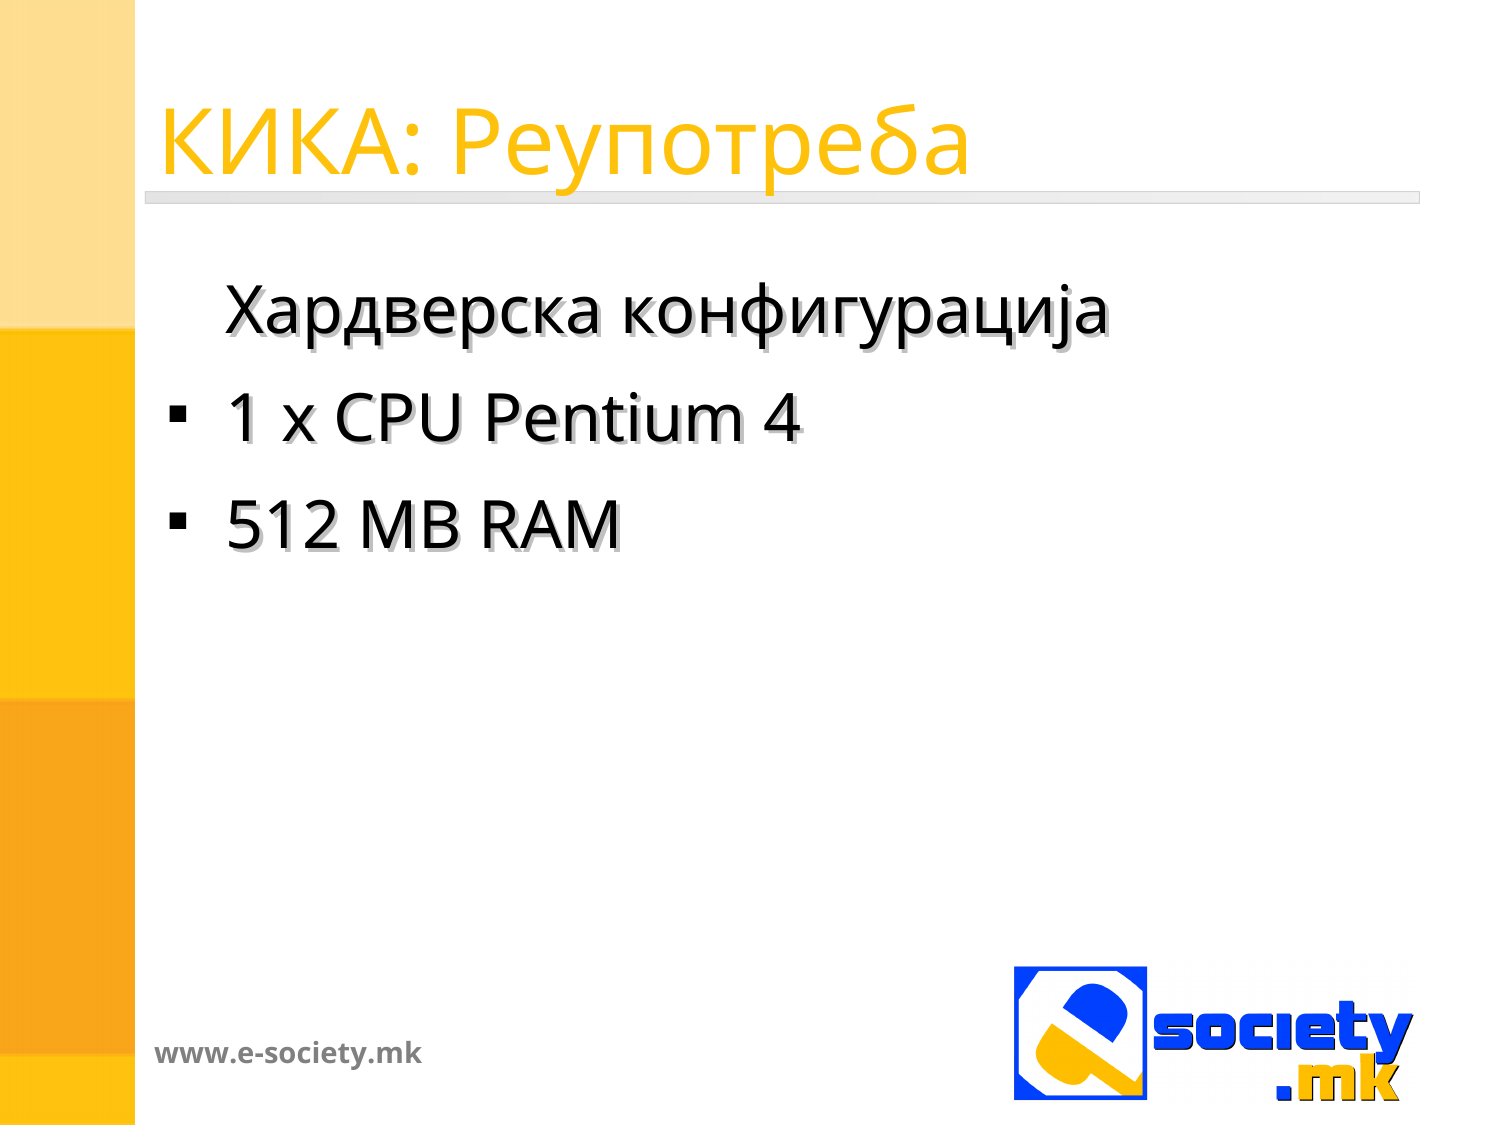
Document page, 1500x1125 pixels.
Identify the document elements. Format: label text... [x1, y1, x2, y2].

list Хардверска конфигурација 1 x CPU Pentium 4 512 MB RAM [169, 262, 1425, 1006]
title КИКА: Реупотреба [134, 0, 1425, 312]
picture [0, 0, 135, 1125]
picture [1004, 1006, 1419, 1108]
